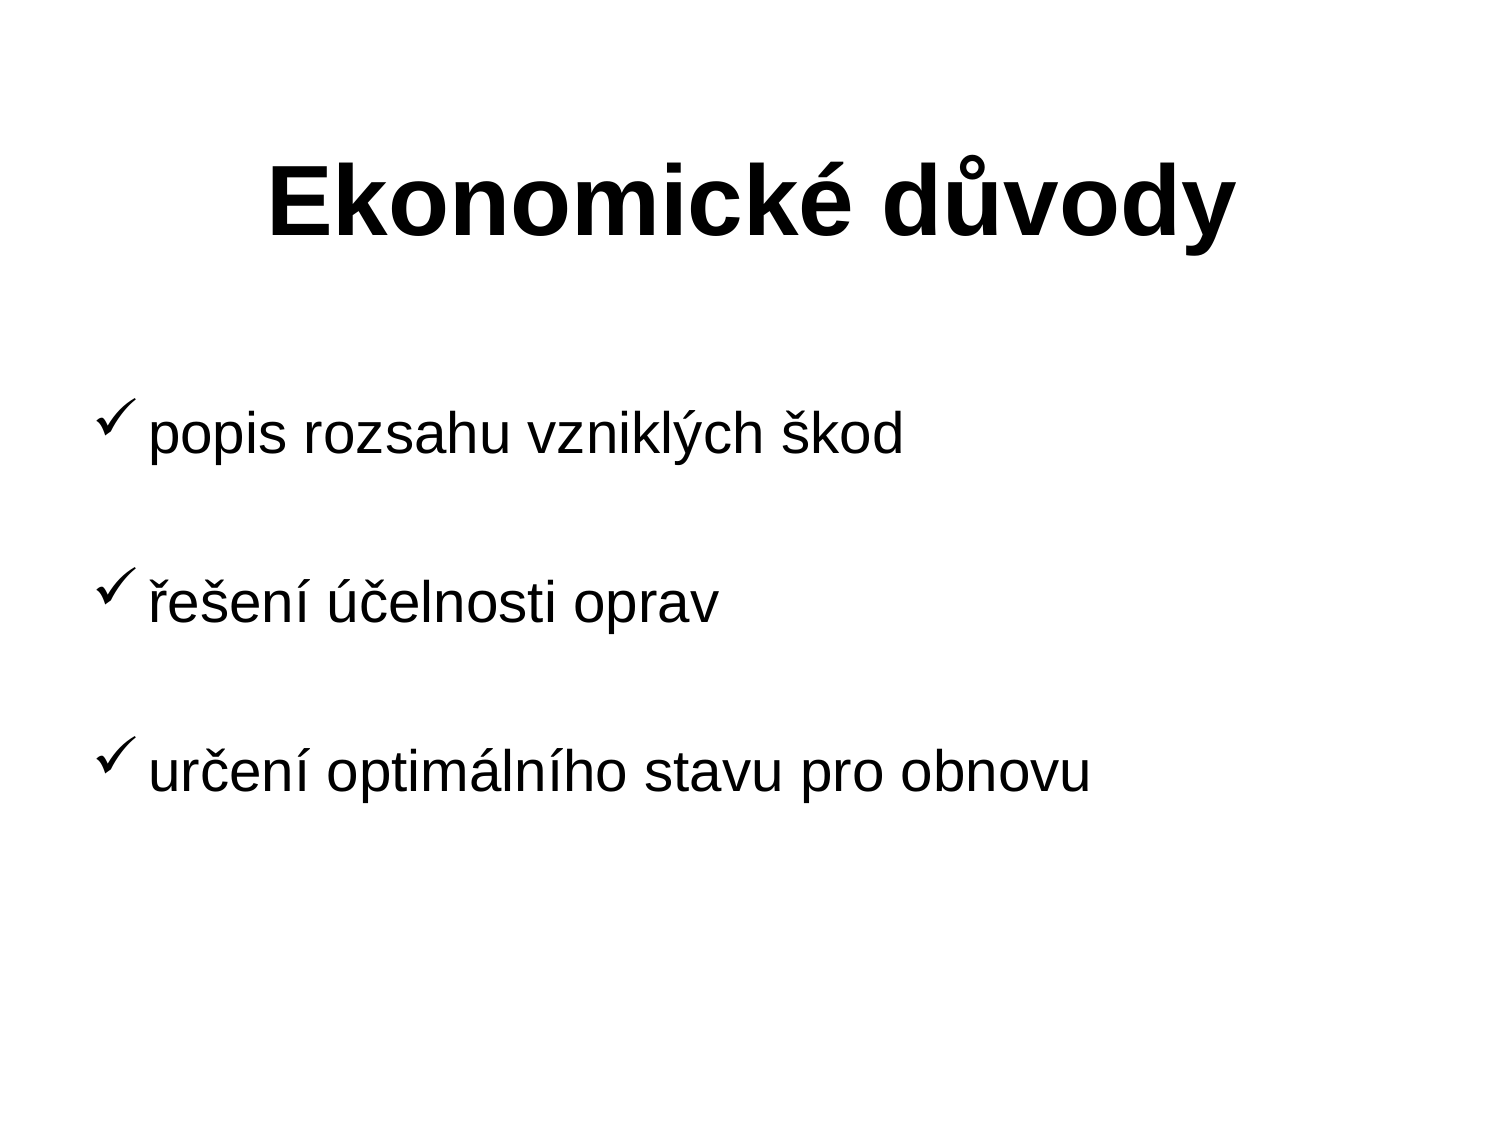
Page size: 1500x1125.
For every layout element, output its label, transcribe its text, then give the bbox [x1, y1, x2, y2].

title Ekonomické důvody [76, 101, 1427, 196]
list popis rozsahu vzniklých škod řešení účelnosti oprav určení optimálního stavu pro obnovu [76, 196, 1427, 939]
